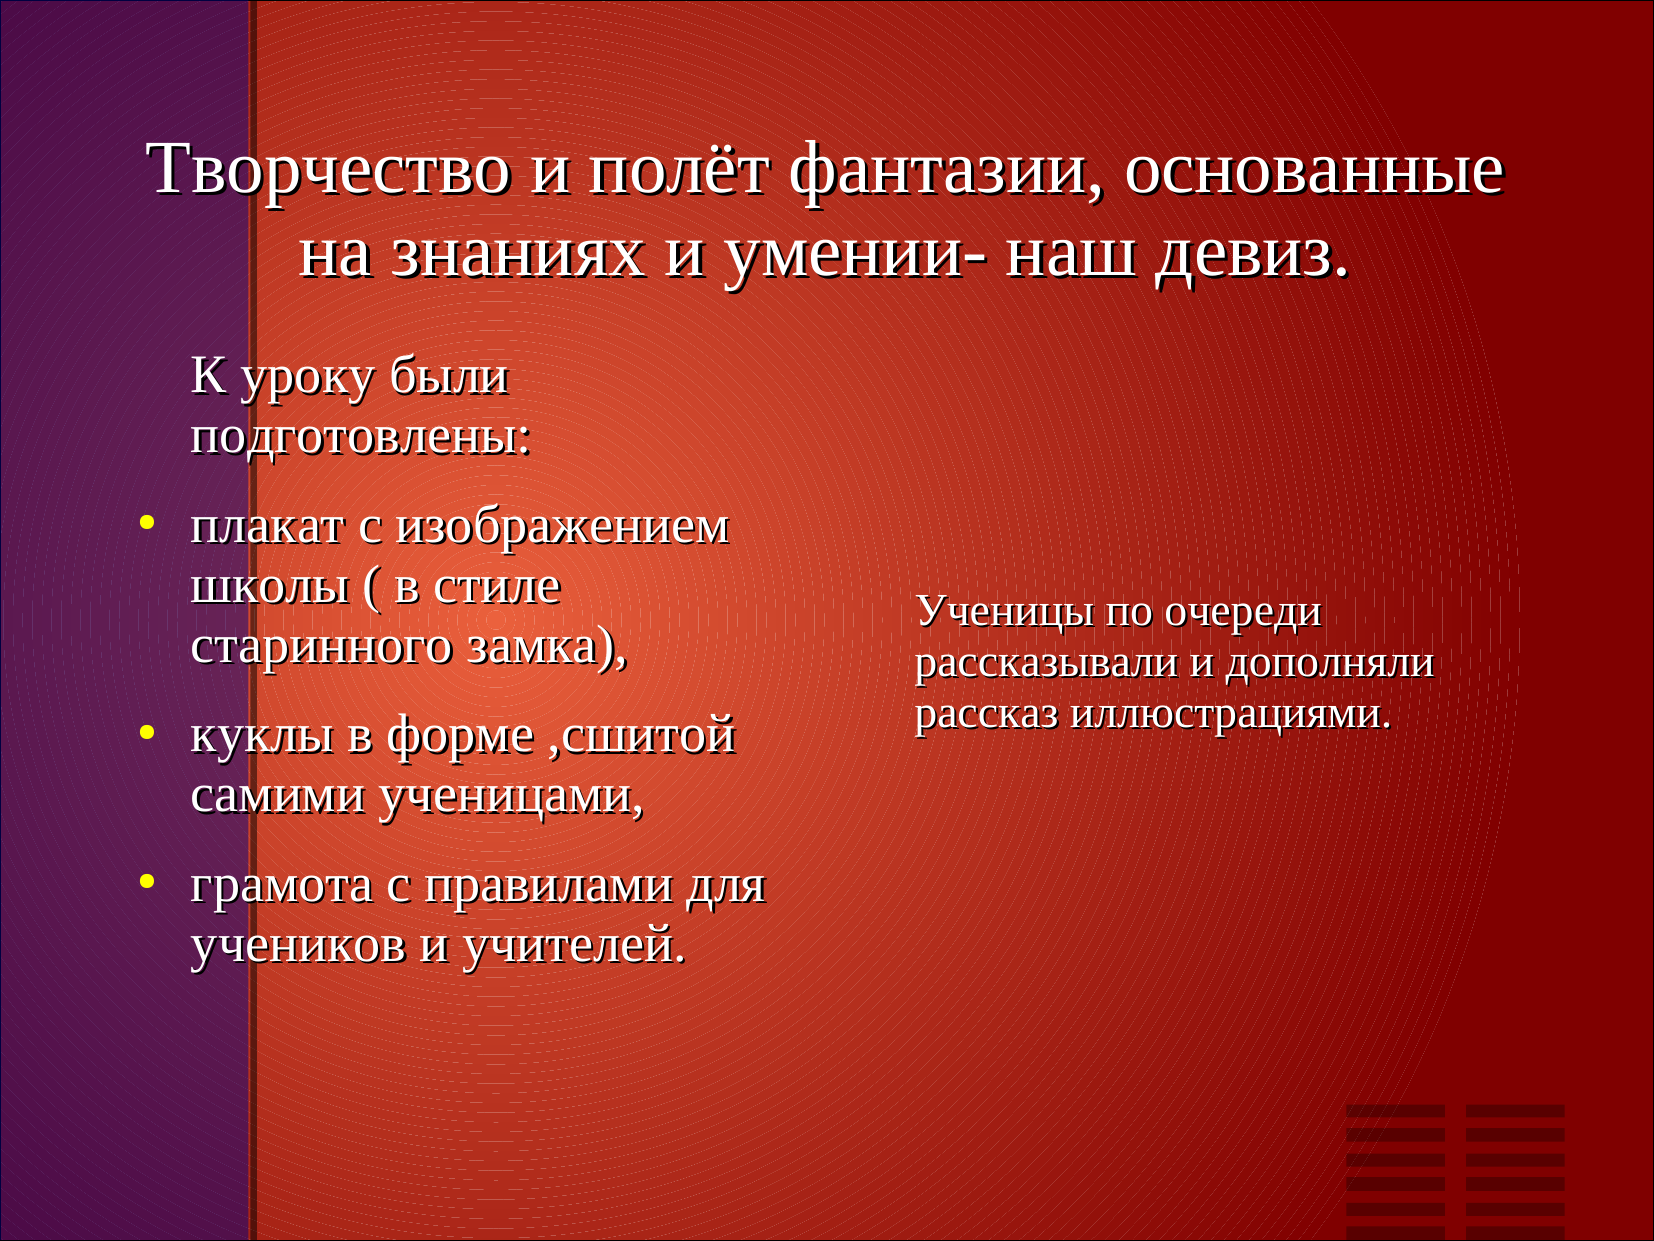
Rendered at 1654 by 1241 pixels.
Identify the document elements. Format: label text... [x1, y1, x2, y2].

list Ученицы по очереди рассказывали и дополняли рассказ иллюстрациями. [843, 344, 1533, 1149]
list К уроку были подготовлены: плакат с изображением школы ( в стиле старинного замка), куклы в форме ,сшитой самими ученицами, грамота с правилами для учеников и учителей. [119, 344, 809, 1164]
title Творчество и полёт фантазии, основанные на знаниях и умении- наш девиз. [119, 104, 1533, 313]
